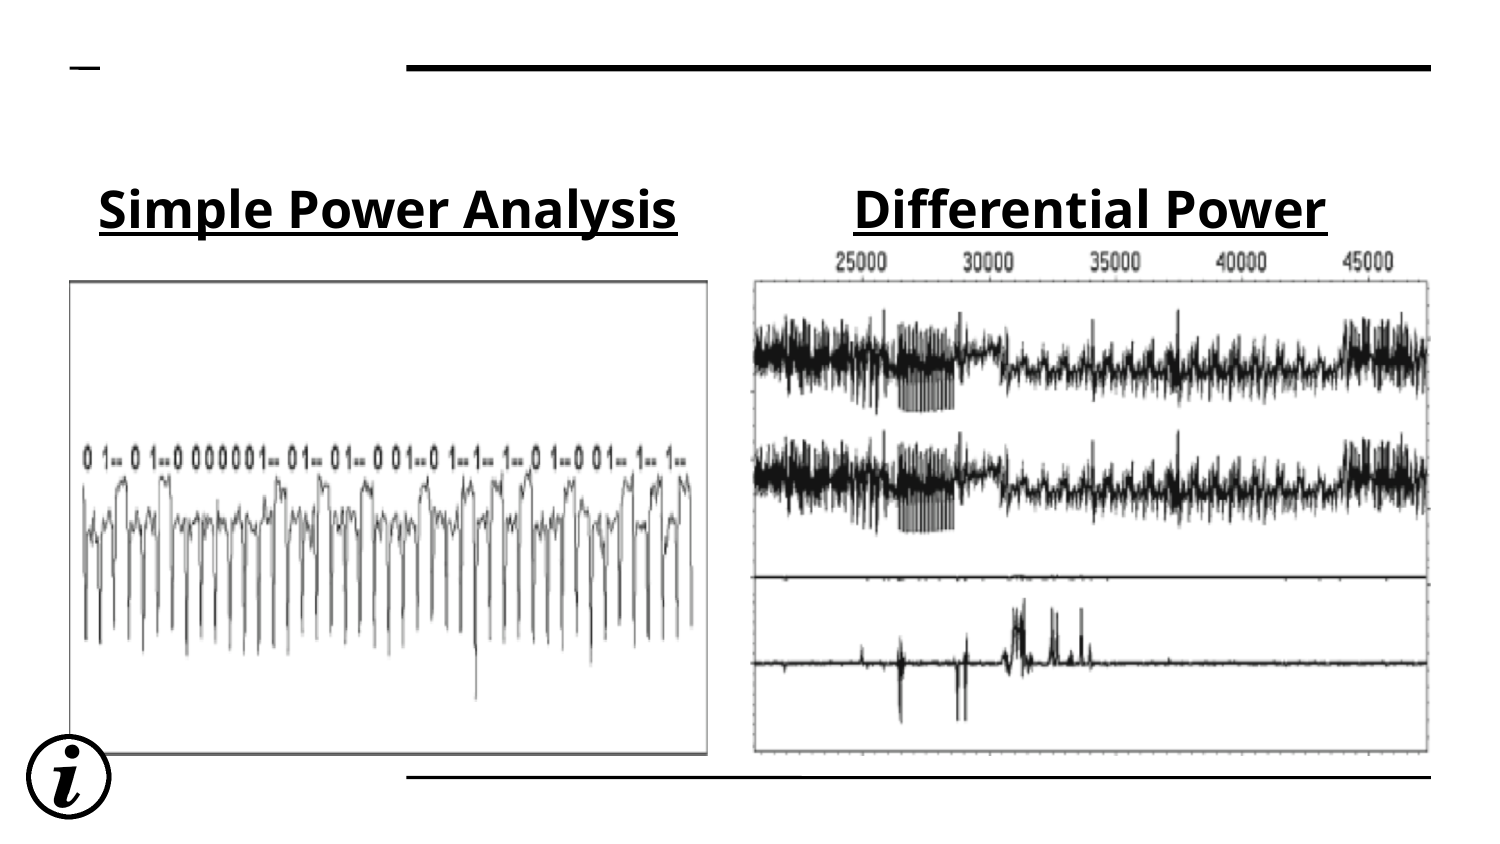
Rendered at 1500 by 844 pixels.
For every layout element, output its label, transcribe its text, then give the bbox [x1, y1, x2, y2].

picture [18, 280, 708, 827]
list Simple Power Analysis [69, 151, 708, 280]
list Differential Power Analysis [750, 151, 1431, 236]
picture [750, 236, 1431, 756]
